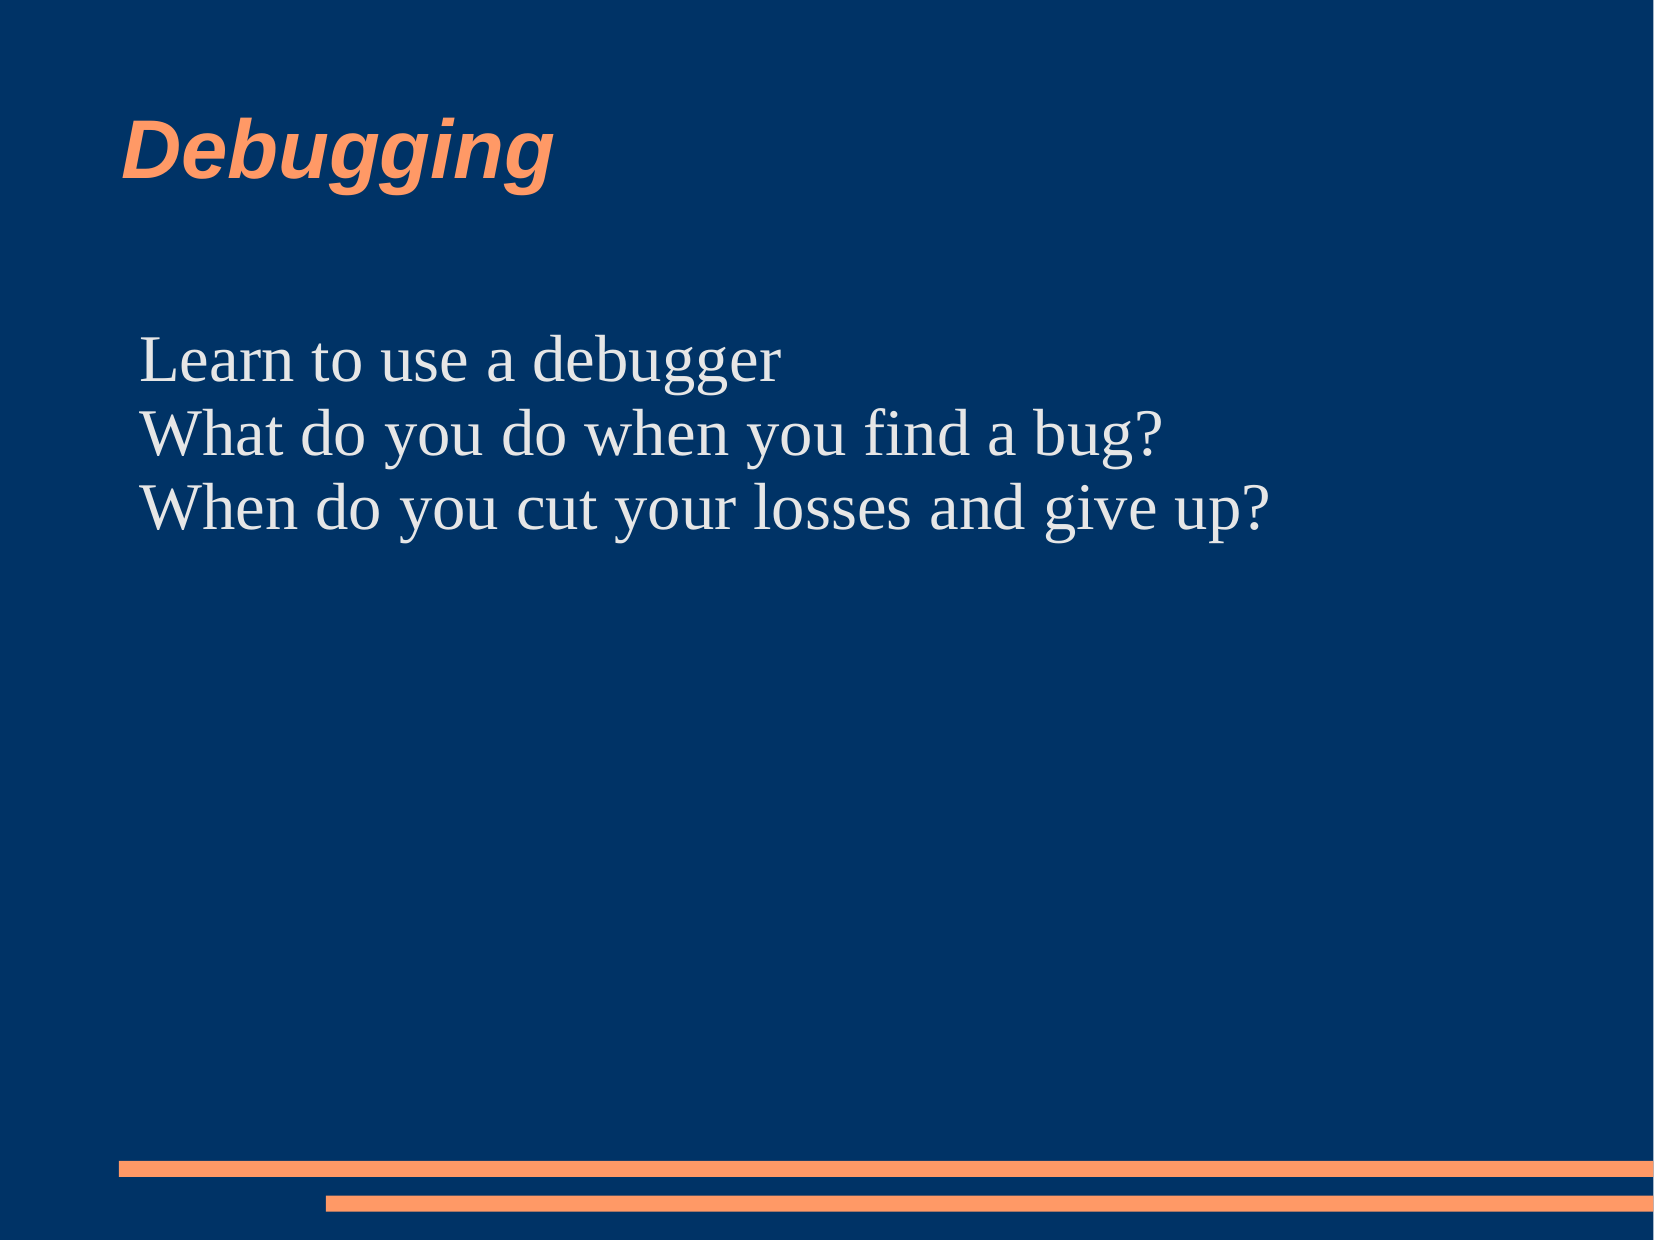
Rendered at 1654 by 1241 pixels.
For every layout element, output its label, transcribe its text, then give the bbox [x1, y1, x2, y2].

title Debugging [121, 53, 1534, 247]
list Learn to use a debugger What do you do when you find a bug? When do you cut your losses and give up? [121, 322, 1561, 1118]
